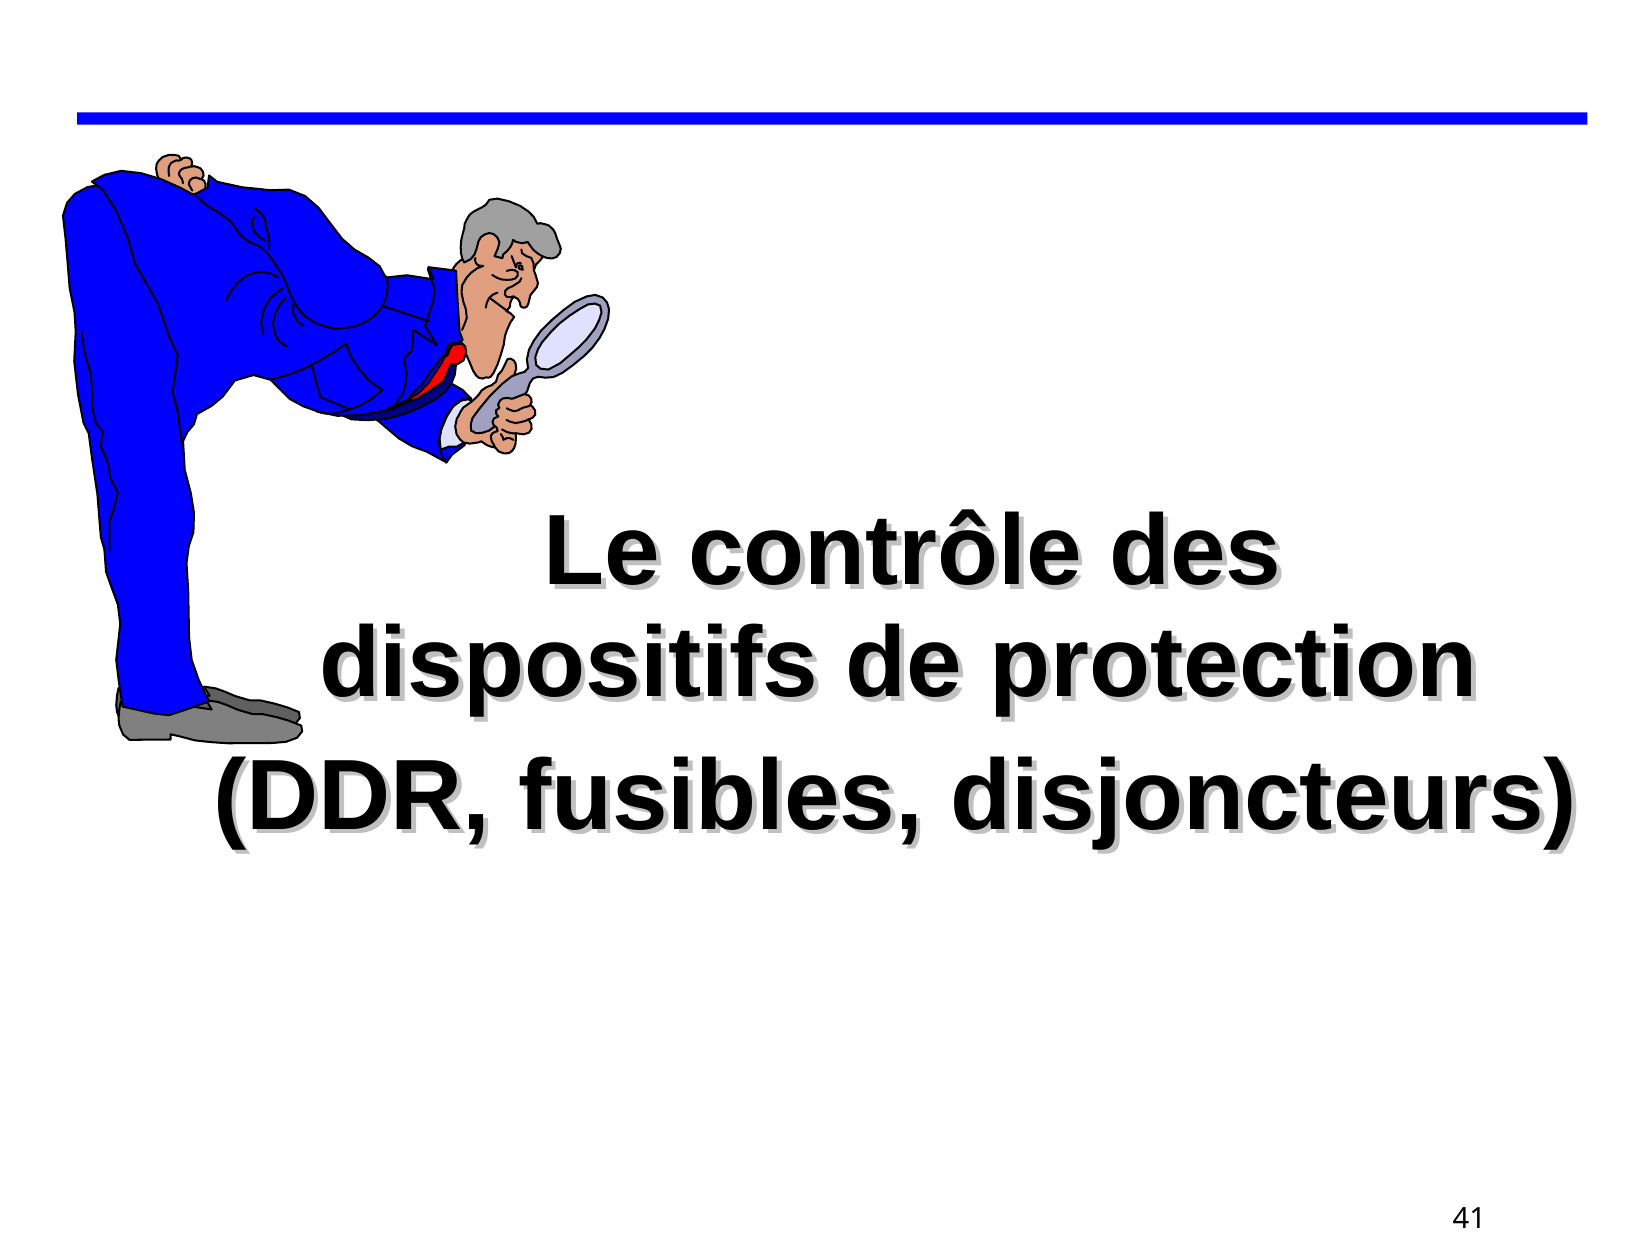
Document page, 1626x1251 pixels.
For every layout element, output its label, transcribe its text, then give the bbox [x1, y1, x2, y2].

text_box Le contrôle des dispositifs de protection (DDR, fusibles, disjoncteurs) [196, 486, 1626, 864]
picture [60, 152, 613, 746]
